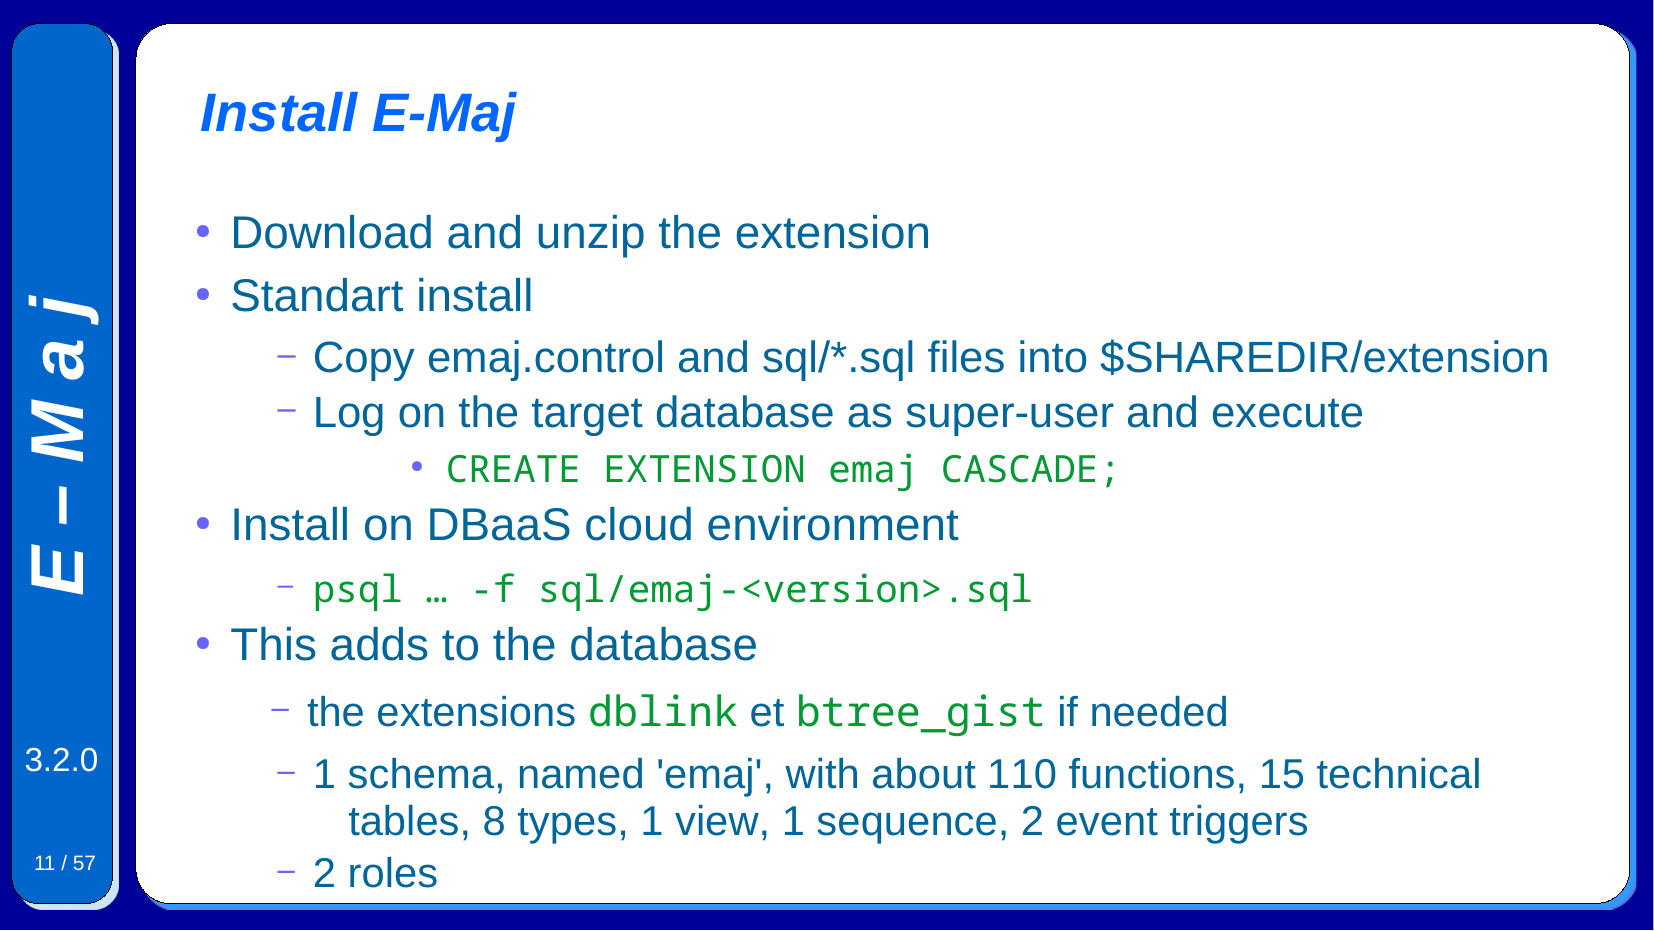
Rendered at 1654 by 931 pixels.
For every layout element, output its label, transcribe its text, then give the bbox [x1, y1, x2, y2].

list Download and unzip the extension Standart install Copy emaj.control and sql/*.sql files into $SHAREDIR/extension Log on the target database as super-user and execute CREATE EXTENSION emaj CASCADE; Install on DBaaS cloud environment psql … -f sql/emaj-<version>.sql This adds to the database the extensions dblink et btree_gist if needed 1 schema, named 'emaj', with about 110 functions, 15 technical tables, 8 types, 1 view, 1 sequence, 2 event triggers 2 roles [177, 206, 1587, 873]
title Install E-Maj [200, 34, 1575, 191]
